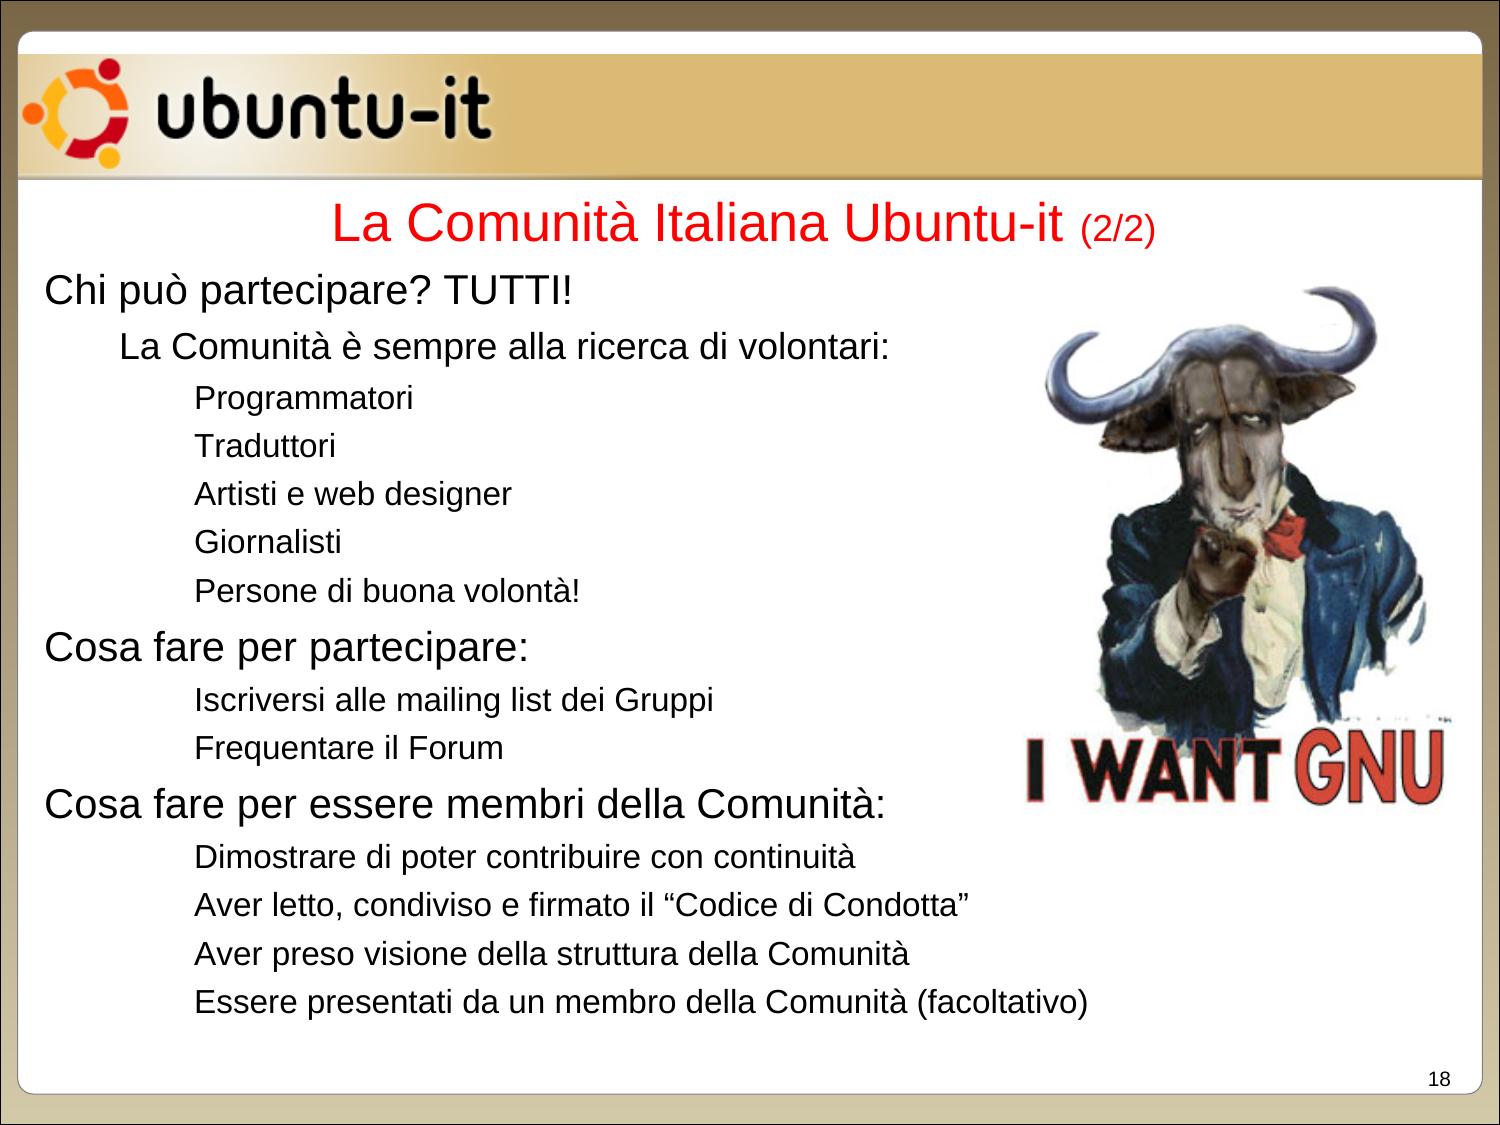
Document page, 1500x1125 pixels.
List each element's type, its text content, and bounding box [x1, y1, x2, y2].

list Chi può partecipare? TUTTI! La Comunità è sempre alla ricerca di volontari: Programmatori Traduttori Artisti e web designer Giornalisti Persone di buona volontà! Cosa fare per partecipare: Iscriversi alle mailing list dei Gruppi Frequentare il Forum Cosa fare per essere membri della Comunità: Dimostrare di poter contribuire con continuità Aver letto, condiviso e firmato il “Codice di Condotta” Aver preso visione della struttura della Comunità Essere presentati da un membro della Comunità (facoltativo) [29, 255, 1471, 1097]
title La Comunità Italiana Ubuntu-it (2/2) [17, 178, 1471, 262]
picture [1009, 266, 1455, 831]
picture [18, 54, 1483, 180]
